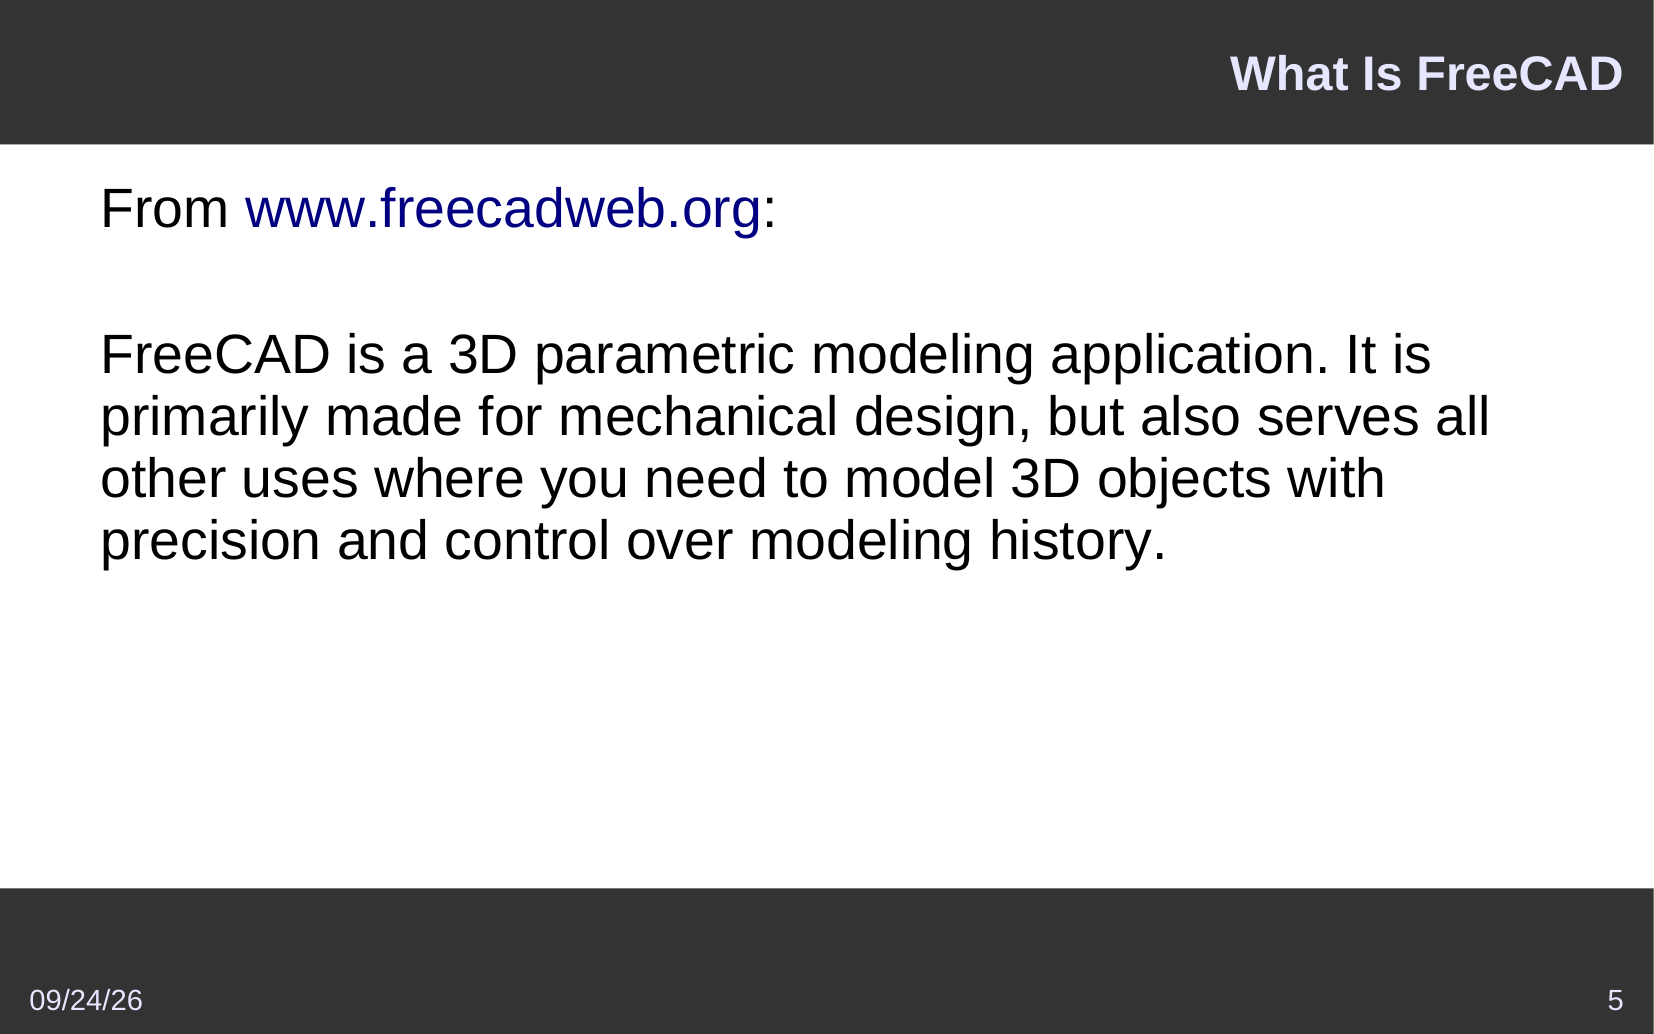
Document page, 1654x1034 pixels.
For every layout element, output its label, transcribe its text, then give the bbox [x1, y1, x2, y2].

title What Is FreeCAD [29, 16, 1624, 131]
picture [0, 0, 1654, 1034]
list From www.freecadweb.org: FreeCAD is a 3D parametric modeling application. It is primarily made for mechanical design, but also serves all other uses where you need to model 3D objects with precision and control over modeling history. [29, 177, 1565, 621]
